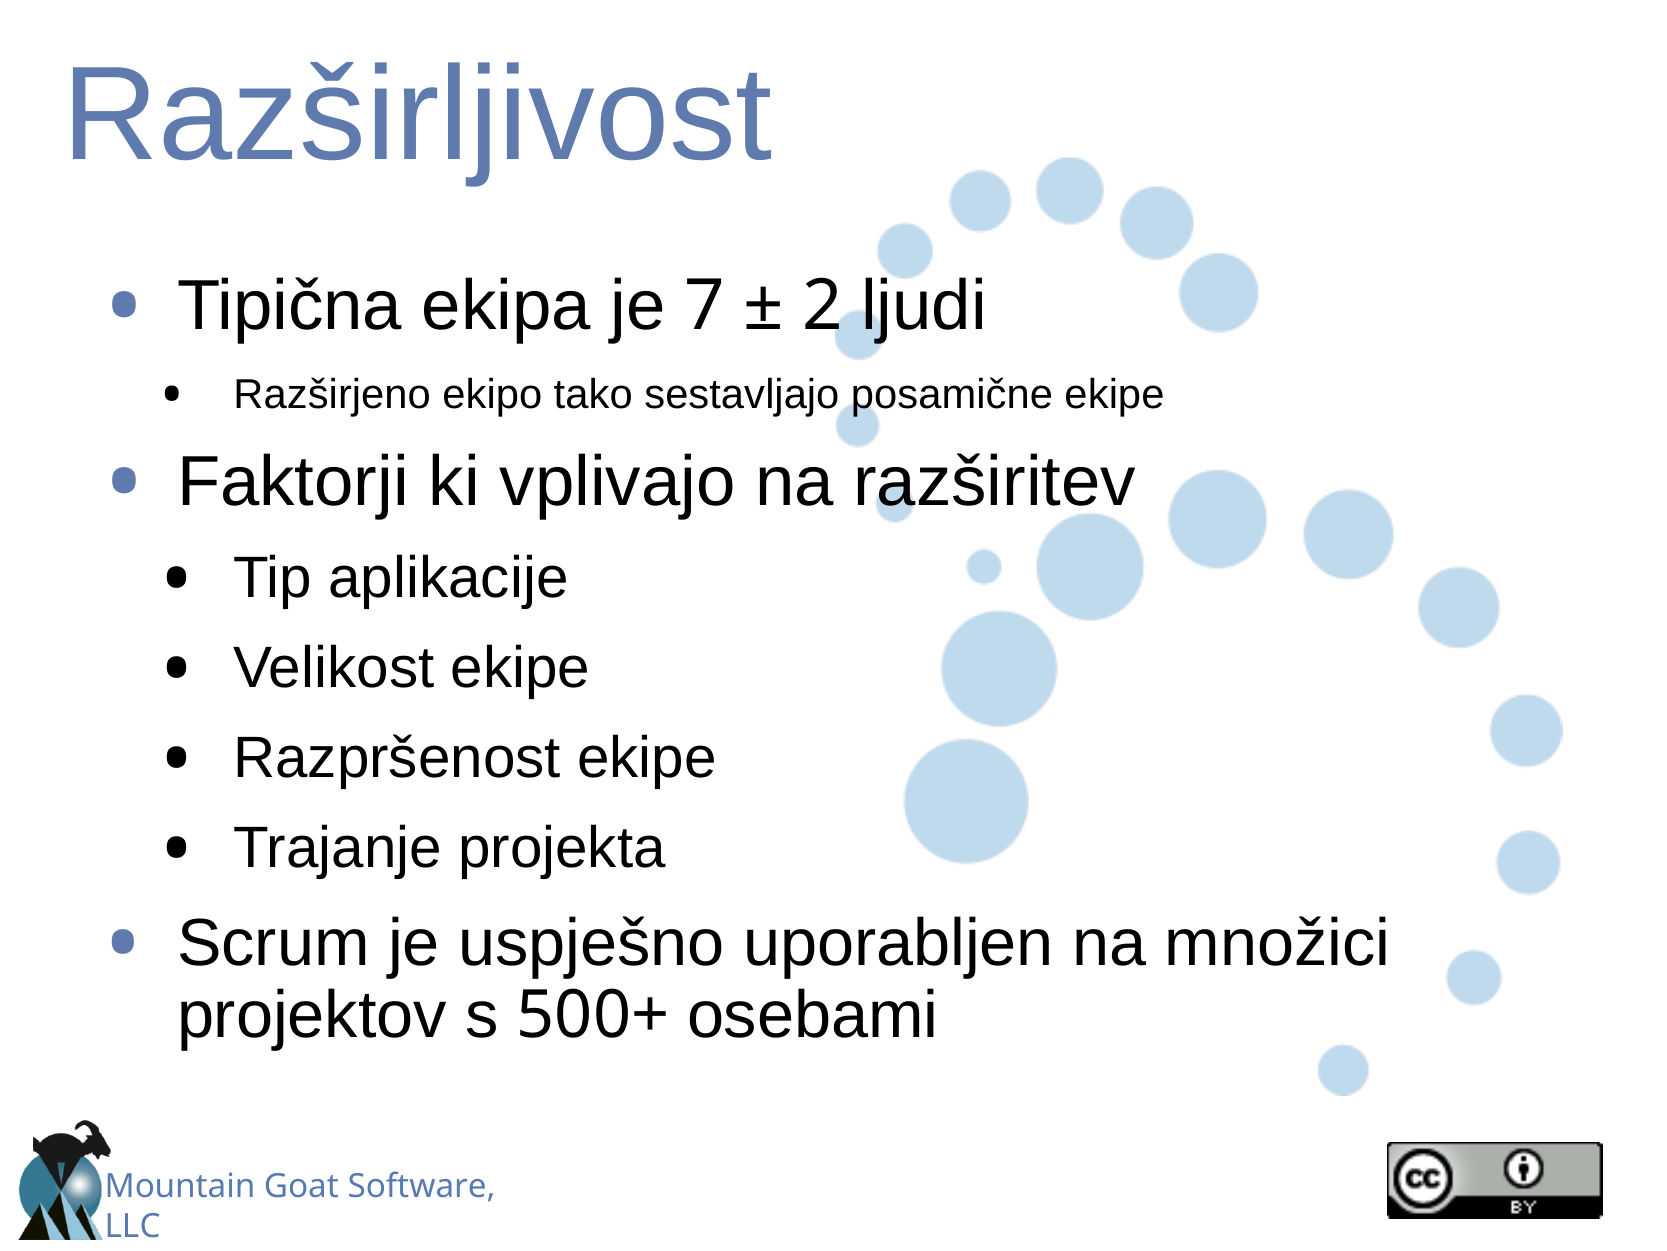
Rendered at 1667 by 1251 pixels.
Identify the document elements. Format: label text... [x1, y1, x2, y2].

title Razširljivost [56, 18, 1609, 194]
picture [835, 194, 1563, 262]
list Tipična ekipa je 7 ± 2 ljudi Razširjeno ekipo tako sestavljajo posamične ekipe Faktorji ki vplivajo na razširitev Tip aplikacije Velikost ekipe Razpršenost ekipe Trajanje projekta Scrum je uspješno uporabljen na množici projektov s 500+ osebami [56, 262, 1609, 1219]
picture [18, 1120, 111, 1240]
